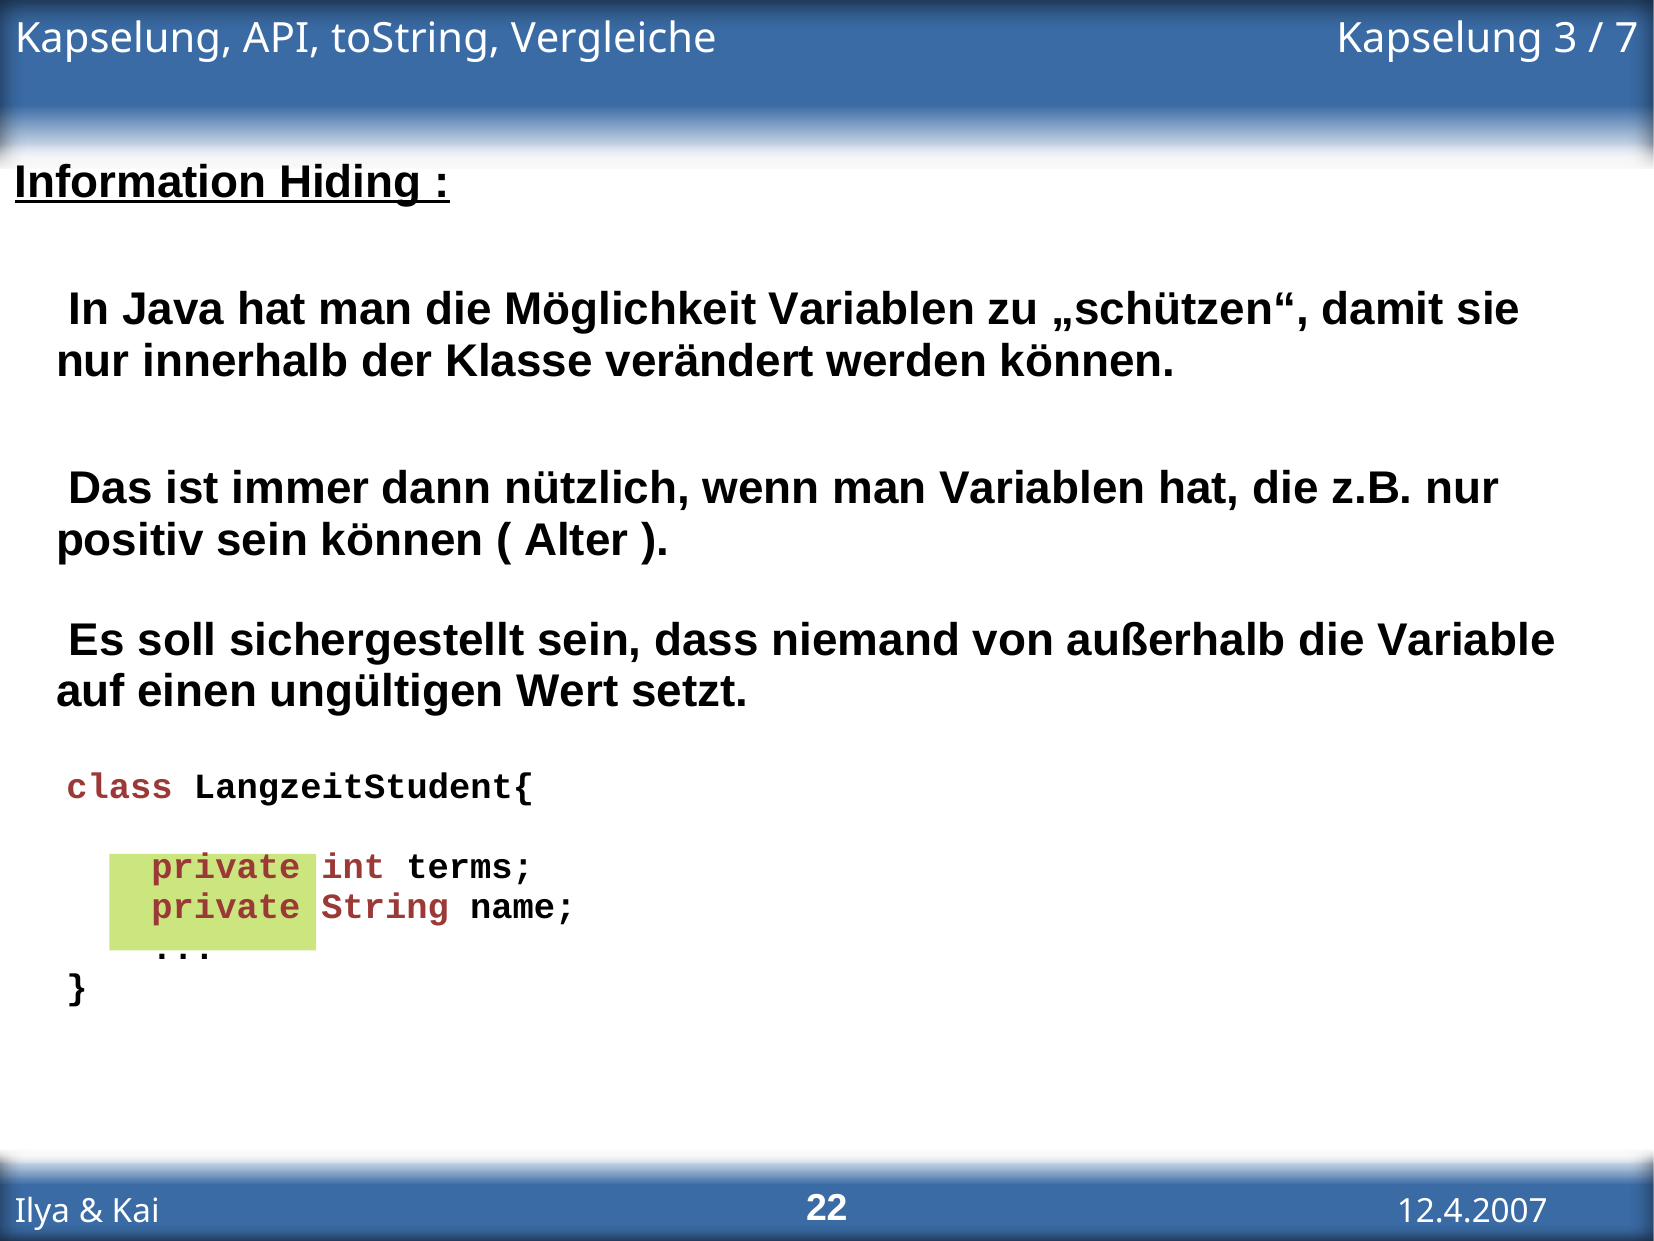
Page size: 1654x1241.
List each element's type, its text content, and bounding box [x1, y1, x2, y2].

picture [0, 0, 1654, 148]
picture [0, 1149, 1654, 1241]
text_box class LangzeitStudent{ private int terms; private String name; ... } [51, 760, 1654, 1018]
text_box Kapselung 3 / 7 [1226, 0, 1654, 73]
text_box Es soll sichergestellt sein, dass niemand von außerhalb die Variable auf einen ungültigen Wert setzt. [41, 606, 1585, 725]
text_box Information Hiding : [0, 148, 1654, 216]
text_box Das ist immer dann nützlich, wenn man Variablen hat, die z.B. nur positiv sein können ( Alter ). [41, 454, 1585, 573]
text_box In Java hat man die Möglichkeit Variablen zu „schützen“, damit sie nur innerhalb der Klasse verändert werden können. [41, 275, 1585, 394]
